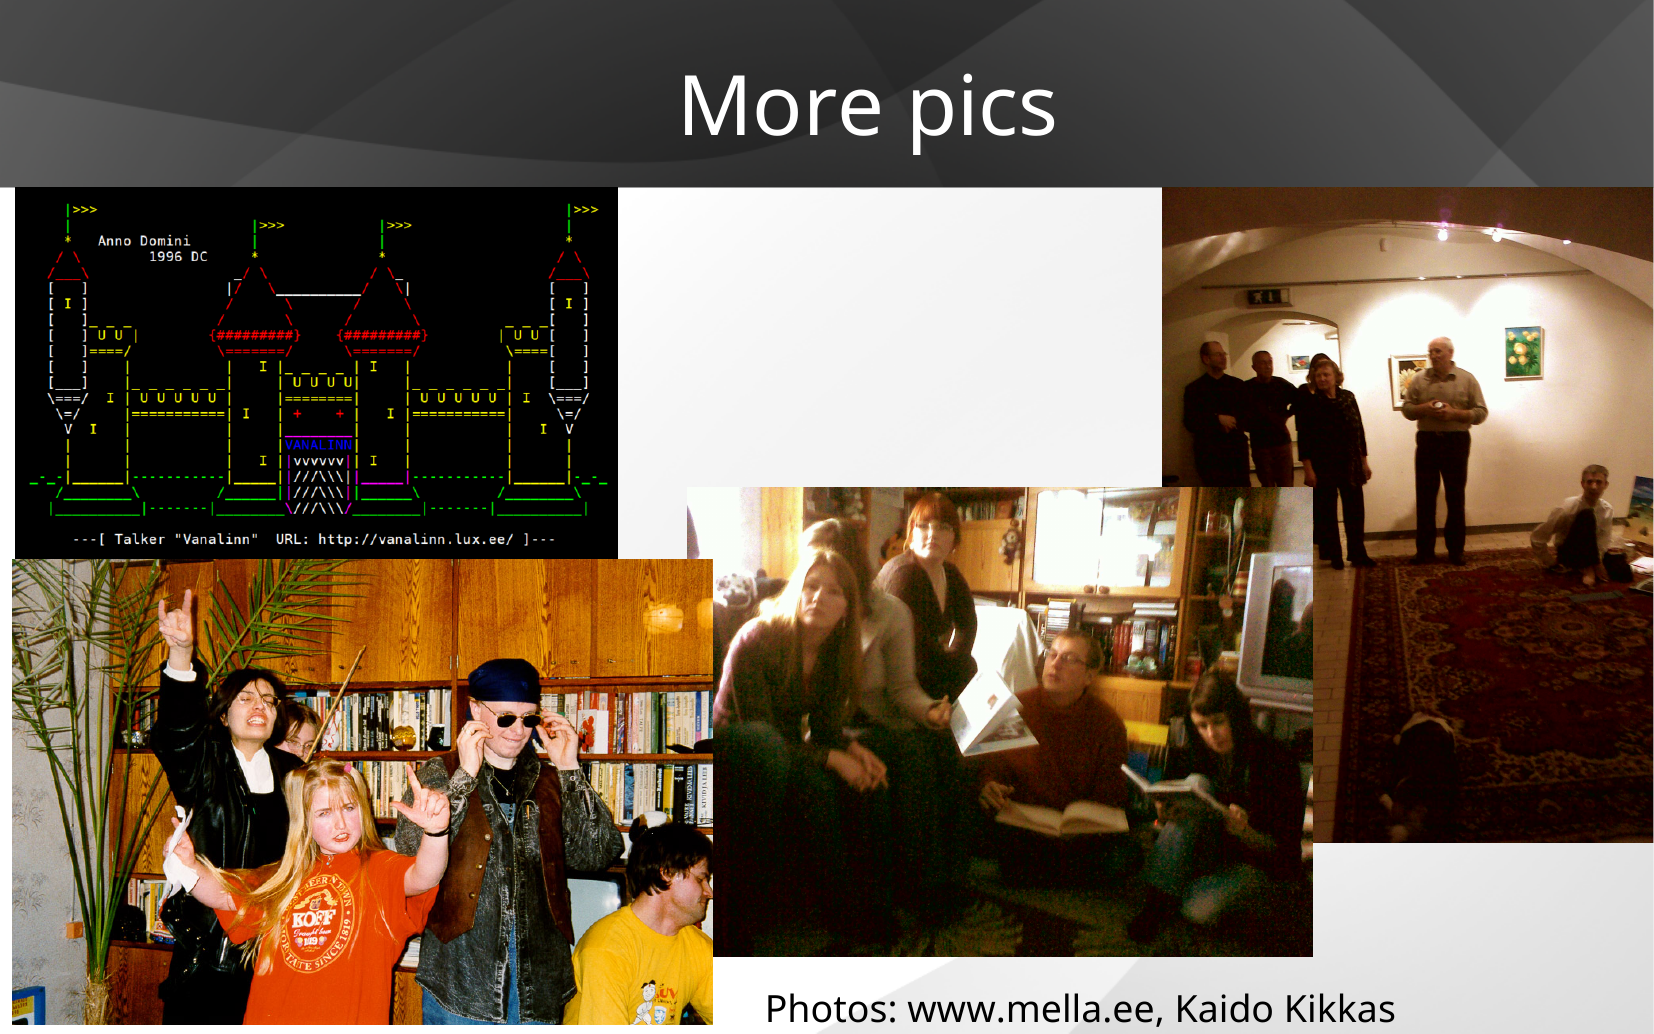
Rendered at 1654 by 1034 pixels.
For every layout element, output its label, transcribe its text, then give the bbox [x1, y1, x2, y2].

title More pics [124, 0, 1613, 208]
text_box Photos: www.mella.ee, Kaido Kikkas [750, 975, 1651, 1034]
picture [0, 0, 1654, 1034]
